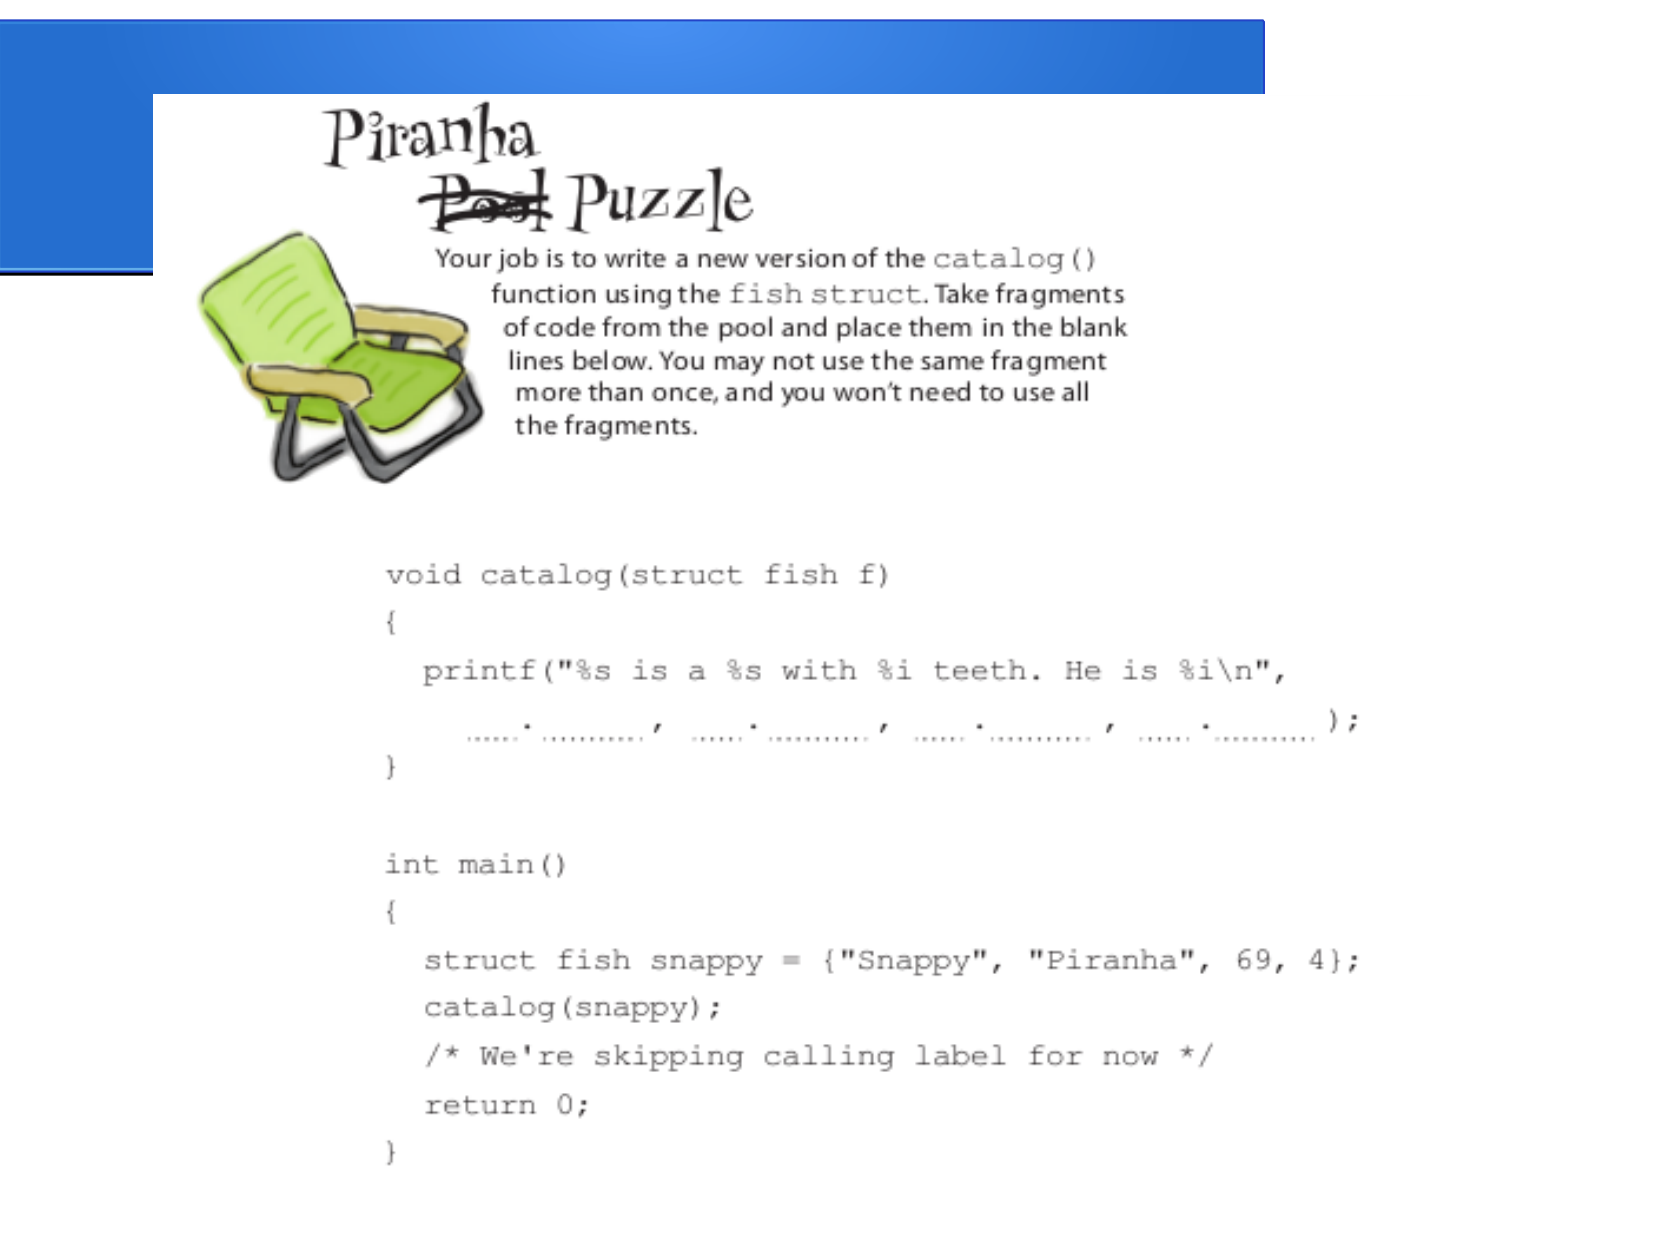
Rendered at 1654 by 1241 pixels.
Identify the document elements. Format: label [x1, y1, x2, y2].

picture [153, 94, 1430, 1170]
